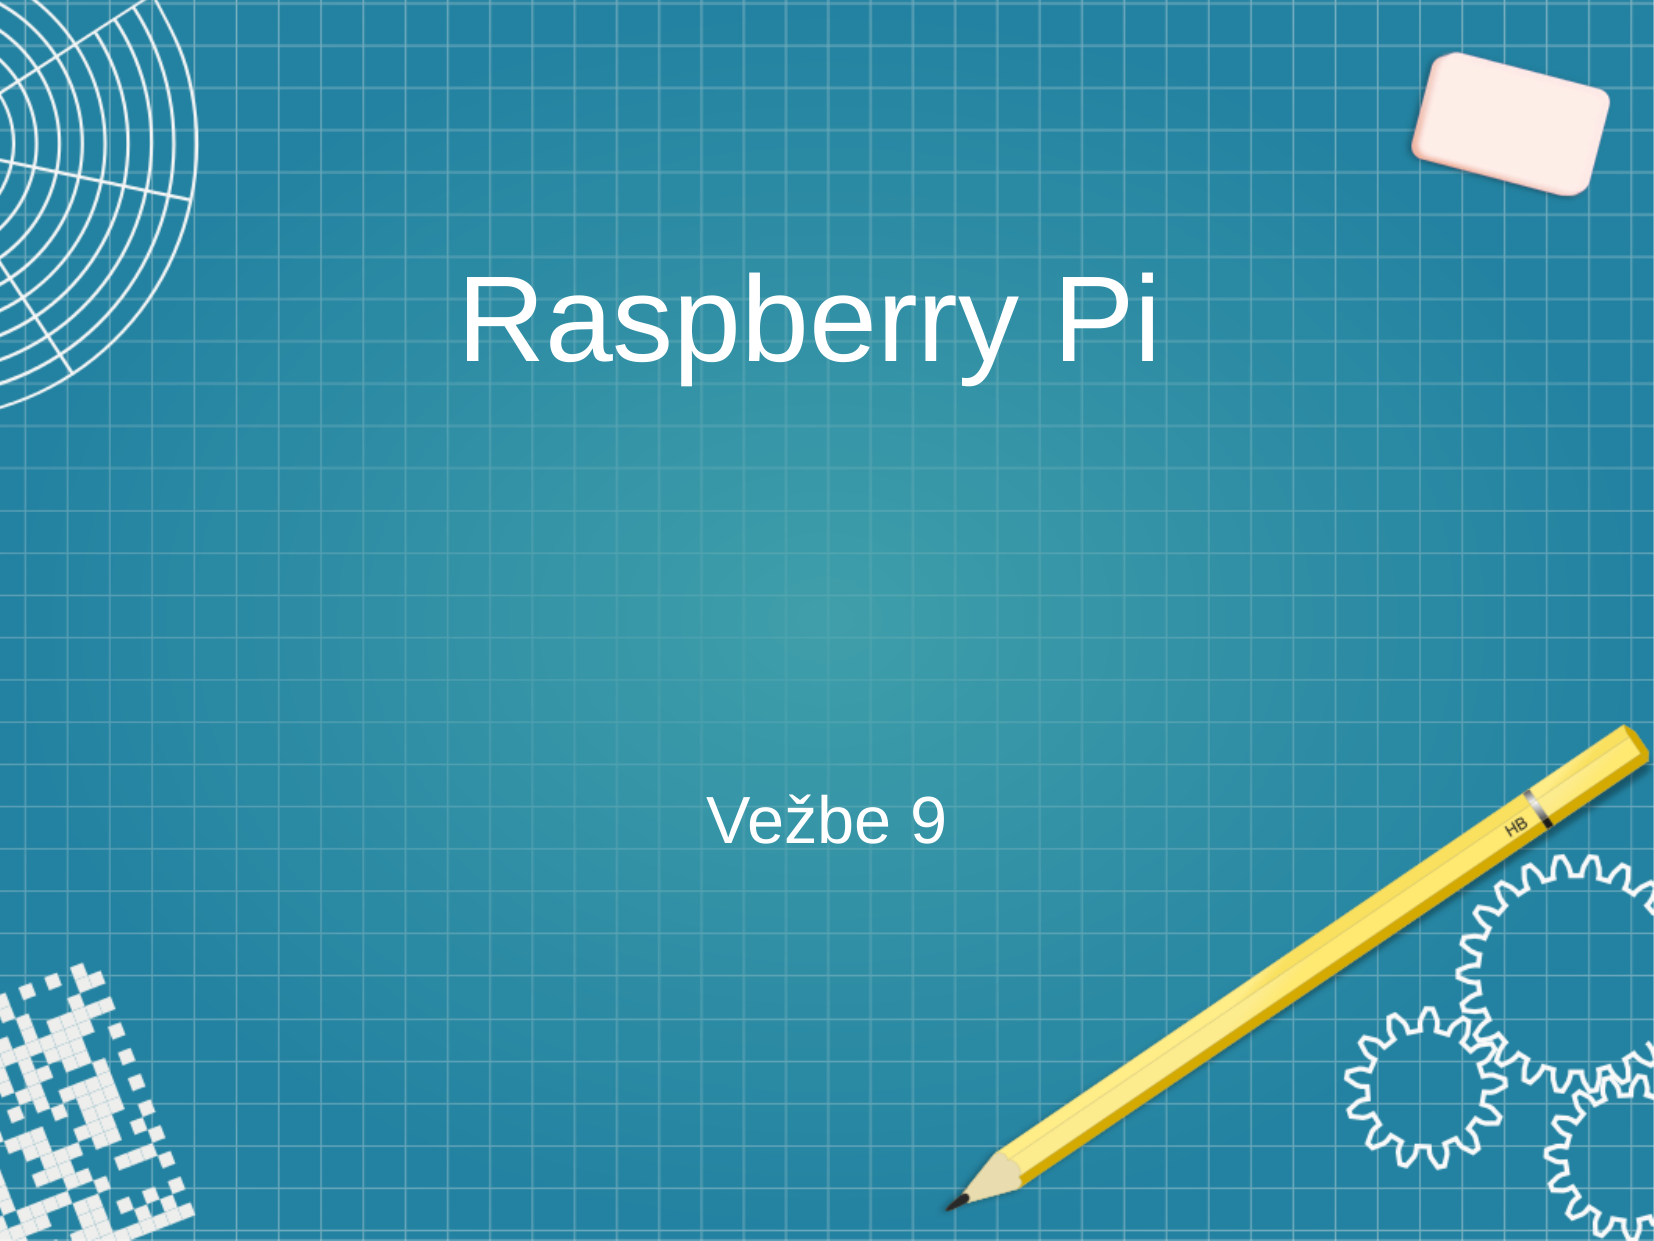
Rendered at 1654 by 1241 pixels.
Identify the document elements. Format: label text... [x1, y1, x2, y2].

picture [0, 0, 1654, 1241]
subtitle Vežbe 9 [82, 519, 1571, 1123]
title Raspberry Pi [82, 177, 1571, 461]
